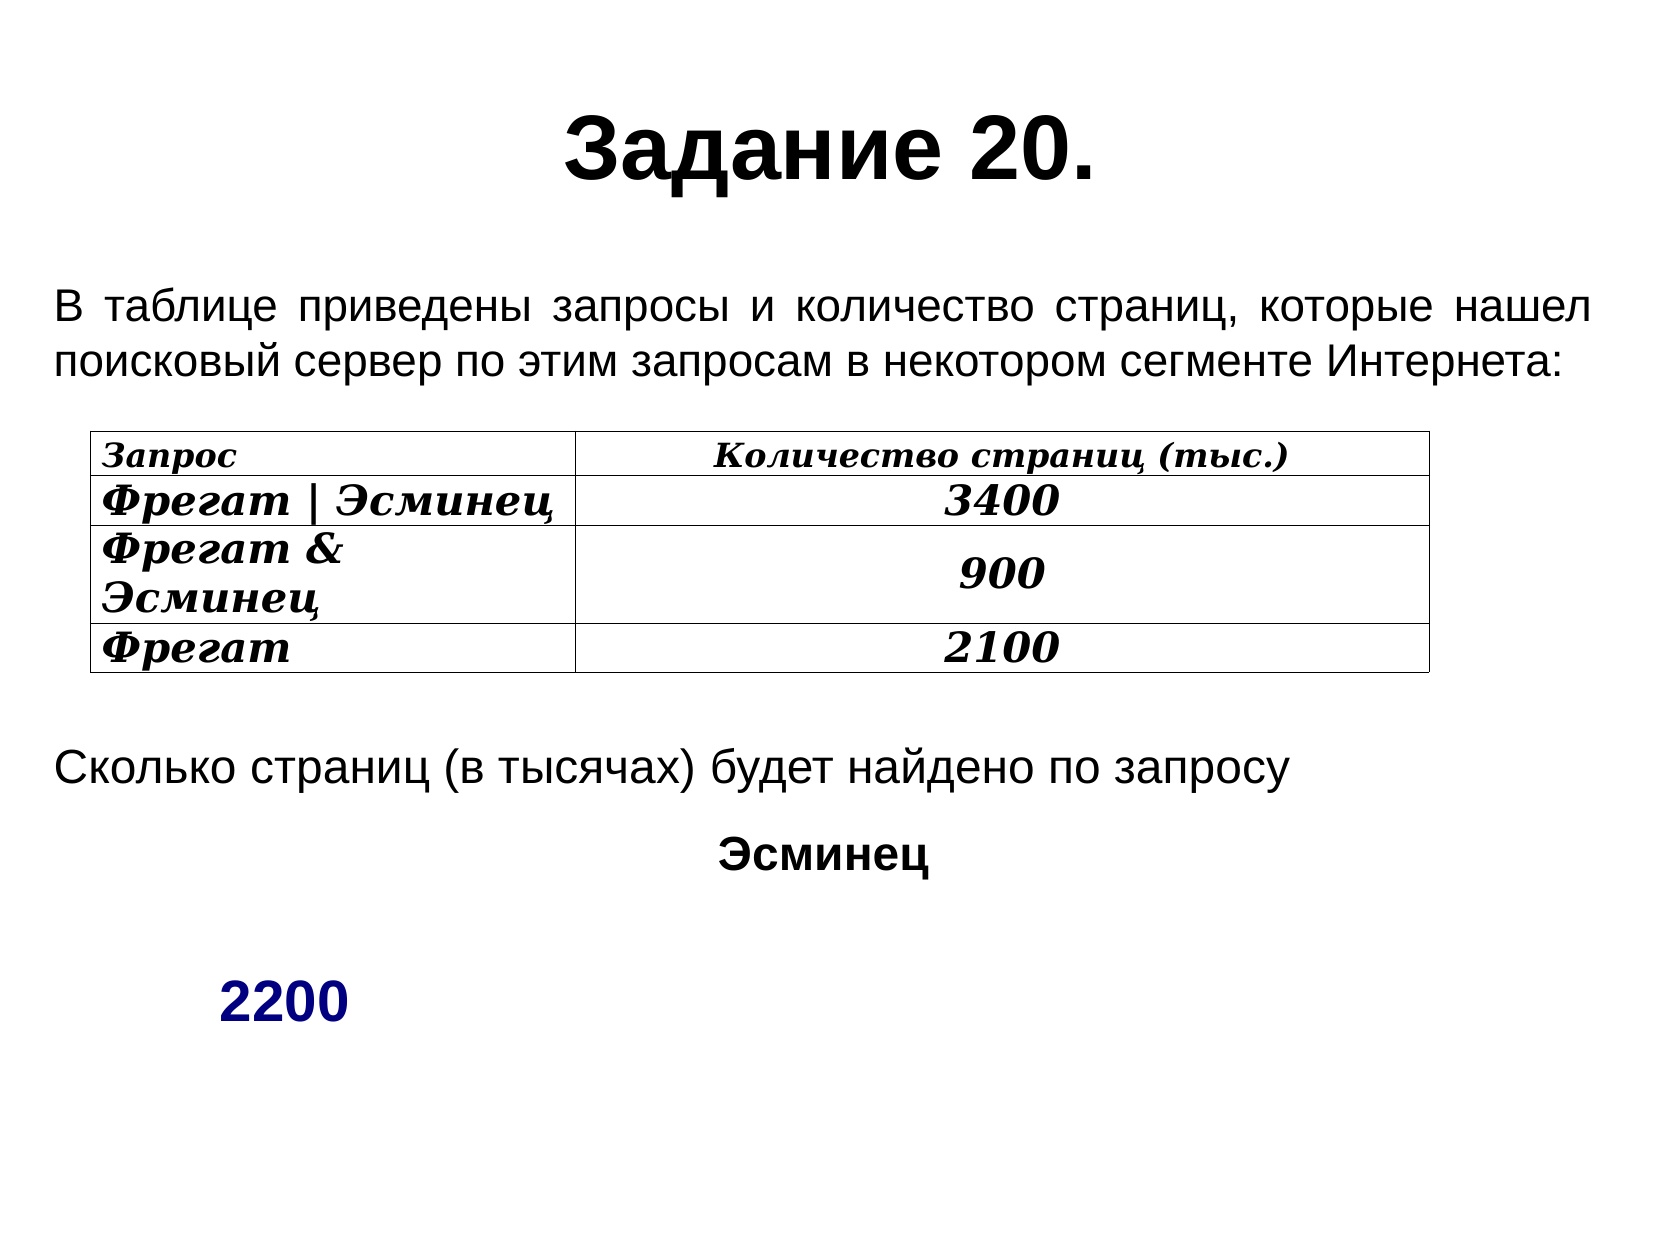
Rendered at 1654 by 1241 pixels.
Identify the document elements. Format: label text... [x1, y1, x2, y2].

table_header Количество страниц (тыс.) [576, 432, 1429, 475]
title Задание 20. [82, 68, 1571, 268]
table_cell 900 [576, 526, 1429, 623]
table_cell 2100 [576, 624, 1429, 672]
table_cell Фрегат | Эсминец [91, 476, 575, 525]
table_cell Фрегат [91, 624, 575, 672]
table_header Запрос [91, 432, 575, 475]
table_cell Фрегат & Эсминец [91, 526, 575, 623]
list В таблице приведены запросы и количество страниц, которые нашел поисковый сервер по этим запросам в некотором сегменте Интернета: Сколько страниц (в тысячах) будет найдено по запросу Эсминец 2200 [38, 268, 1609, 1194]
table_cell 3400 [576, 476, 1429, 525]
